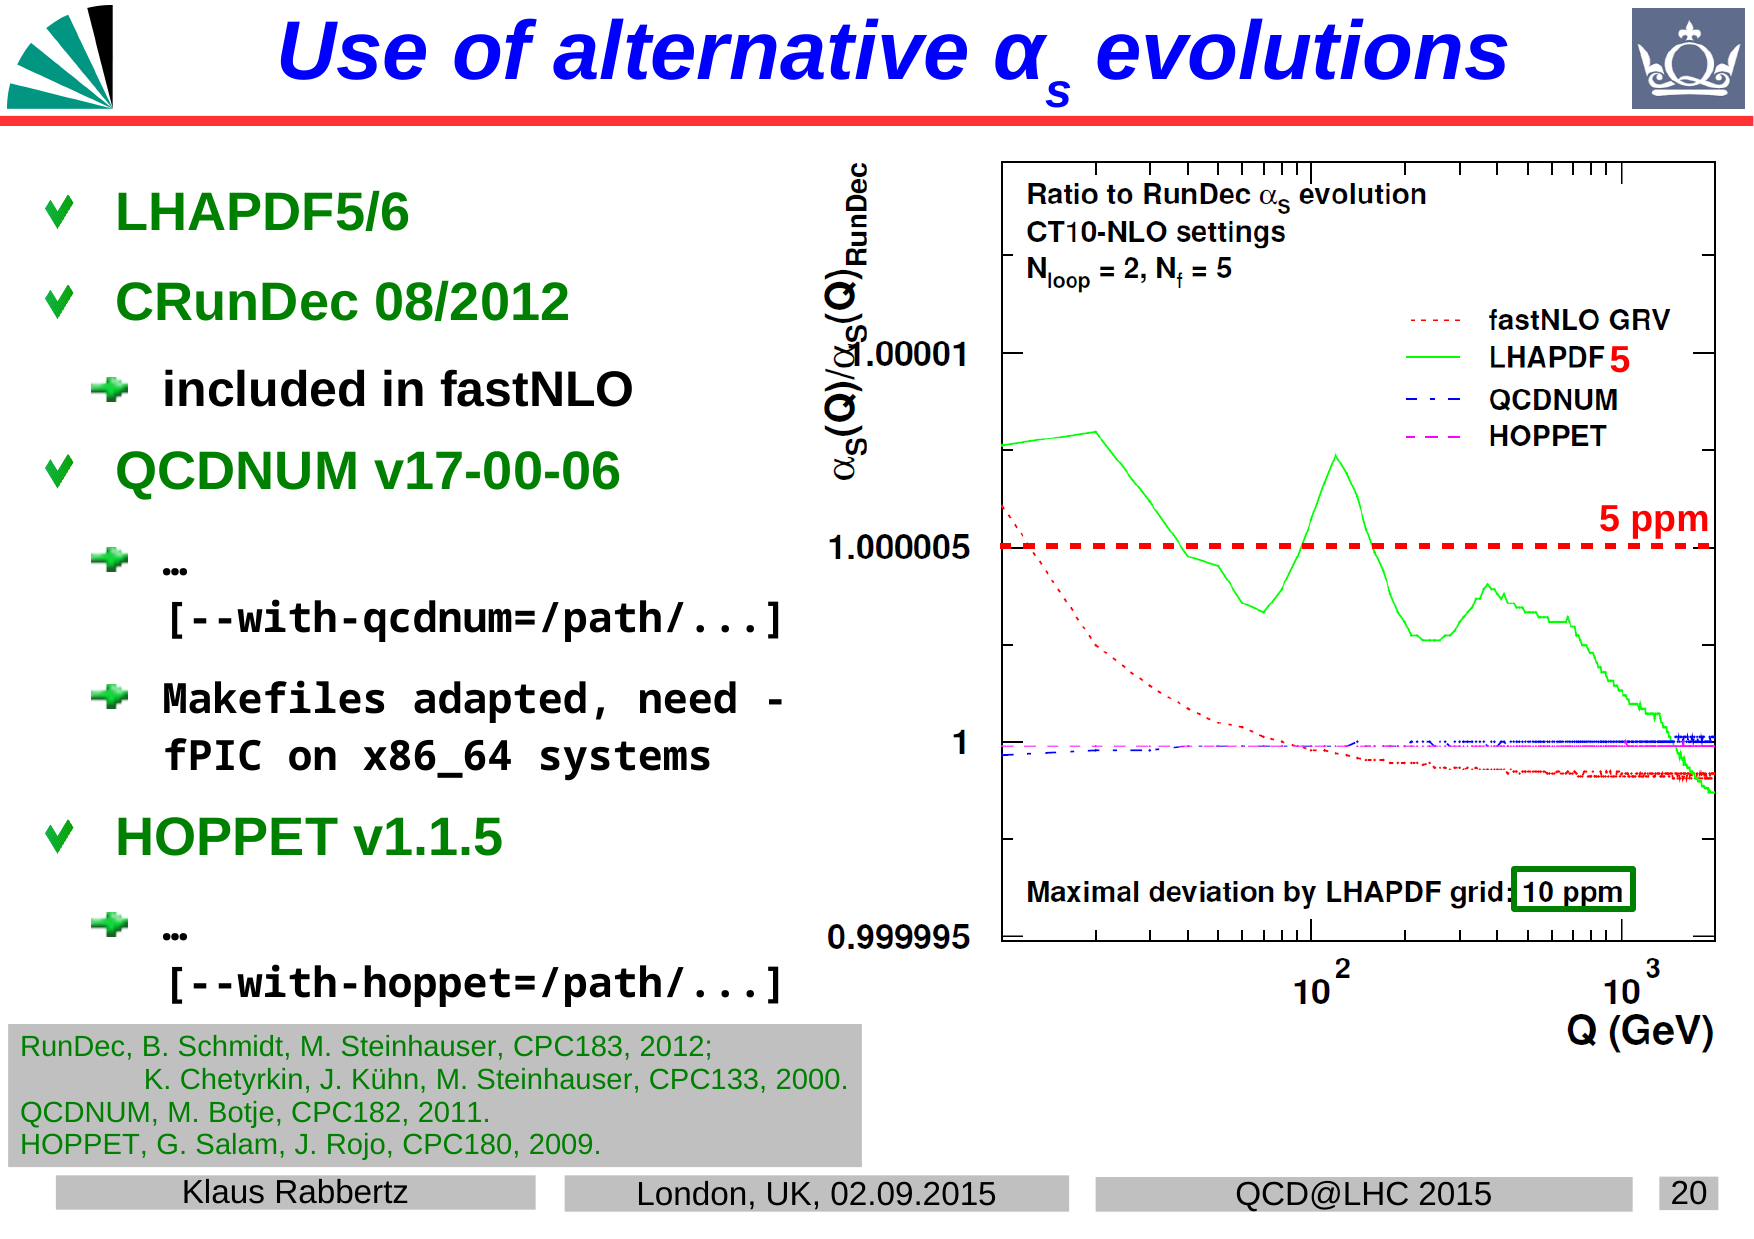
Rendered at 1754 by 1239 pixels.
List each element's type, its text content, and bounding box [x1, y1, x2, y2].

text_box 5 [1597, 332, 1643, 387]
list LHAPDF5/6 CRunDec 08/2012 included in fastNLO QCDNUM v17-00-06 … [--with-qcdnum=/path/...] Makefiles adapted, need -fPIC on x86_64 systems HOPPET v1.1.5 … [--with-hoppet=/path/...] [32, 181, 792, 838]
text_box 5 ppm [1587, 491, 1722, 546]
picture [7, 5, 113, 110]
picture [1632, 8, 1745, 109]
picture [814, 154, 1727, 1054]
picture [91, 912, 128, 937]
text_box RunDec, B. Schmidt, M. Steinhauser, CPC183, 2012; K. Chetyrkin, J. Kühn, M. Steinhauser, CPC133, 2000. QCDNUM, M. Botje, CPC182, 2011. HOPPET, G. Salam, J. Rojo, CPC180, 2009. [8, 1024, 861, 1168]
title Use of alternative αs evolutions [123, 0, 1606, 125]
